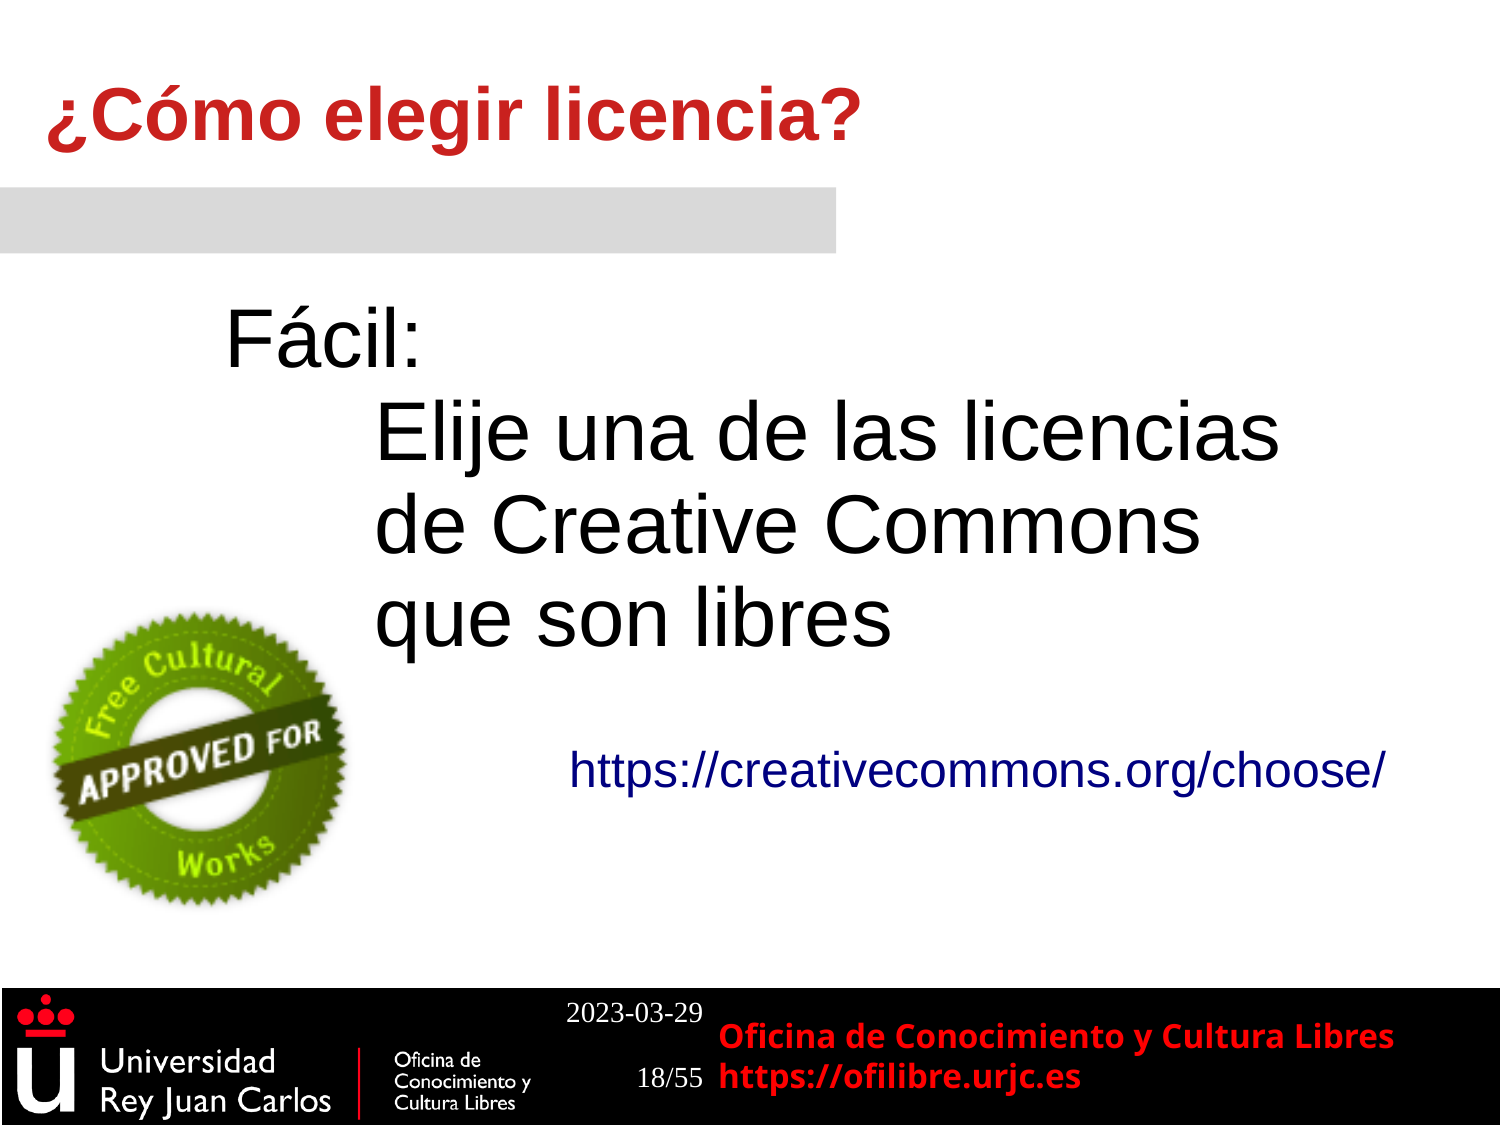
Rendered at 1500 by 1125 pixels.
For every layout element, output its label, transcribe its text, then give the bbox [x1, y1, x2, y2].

text_box https://creativecommons.org/choose/ [555, 735, 1456, 848]
text_box ¿Cómo elegir licencia? [30, 64, 1306, 248]
picture [45, 605, 355, 916]
picture [17, 994, 531, 1120]
text_box Fácil: Elije una de las licencias de Creative Commons que son libres [210, 285, 1442, 672]
title [75, 7, 1425, 196]
